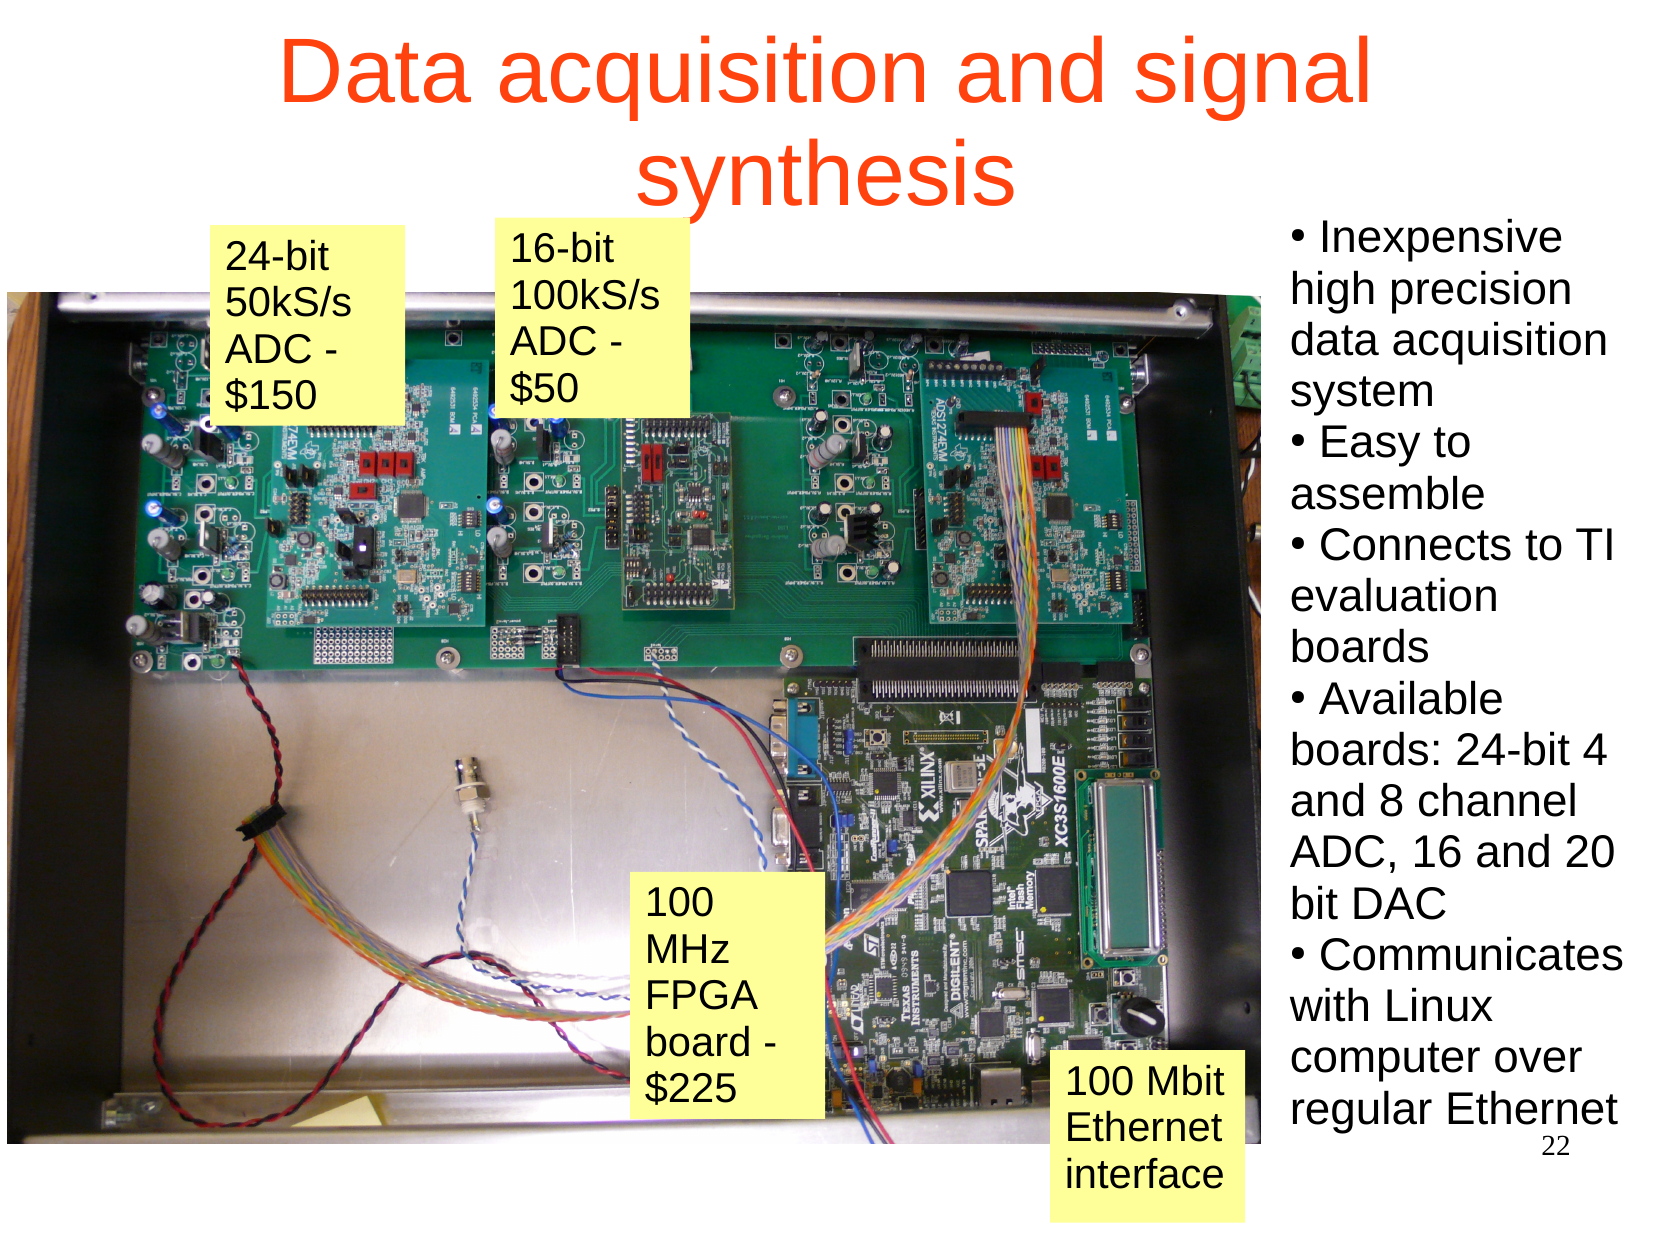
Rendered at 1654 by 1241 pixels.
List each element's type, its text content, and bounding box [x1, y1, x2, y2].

text_box 24-bit 50kS/s ADC - $150 [210, 225, 406, 426]
title Data acquisition and signal synthesis [82, 19, 1571, 226]
text_box Inexpensive high precision data acquisition system Easy to assemble Connects to TI evaluation boards Available boards: 24-bit 4 and 8 channel ADC, 16 and 20 bit DAC Communicates with Linux computer over regular Ethernet [1275, 203, 1643, 1142]
text_box 100 Mbit Ethernet interface [1050, 1050, 1246, 1223]
picture [7, 292, 1261, 1144]
text_box 100 MHz FPGA board - $225 [630, 871, 826, 1119]
text_box 16-bit 100kS/s ADC - $50 [495, 217, 691, 419]
